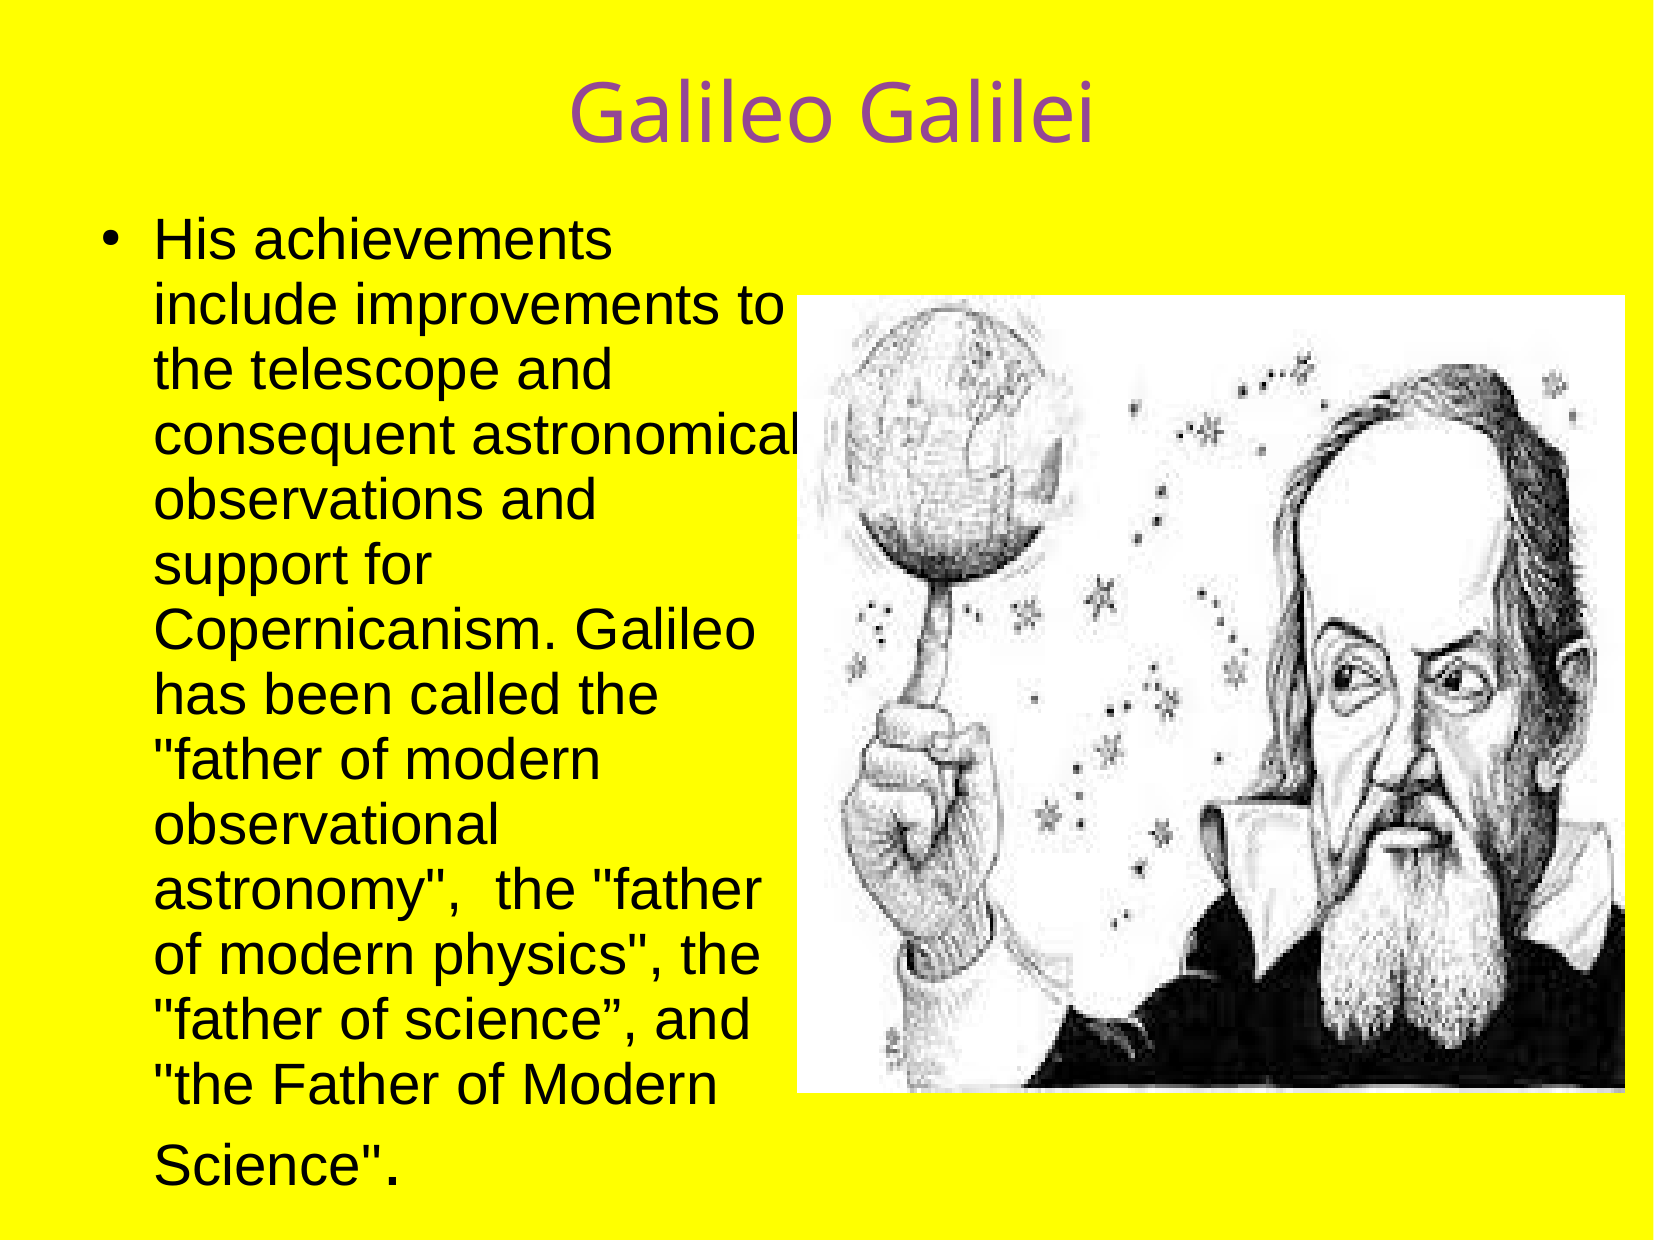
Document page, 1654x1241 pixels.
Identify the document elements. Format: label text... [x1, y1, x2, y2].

picture [797, 290, 1625, 1109]
title Galileo Galilei [88, 29, 1577, 191]
list His achievements include improvements to the telescope and consequent astronomical observations and support for Copernicanism. Galileo has been called the "father of modern observational astronomy", the "father of modern physics", the "father of science”, and "the Father of Modern Science". [82, 206, 809, 1211]
